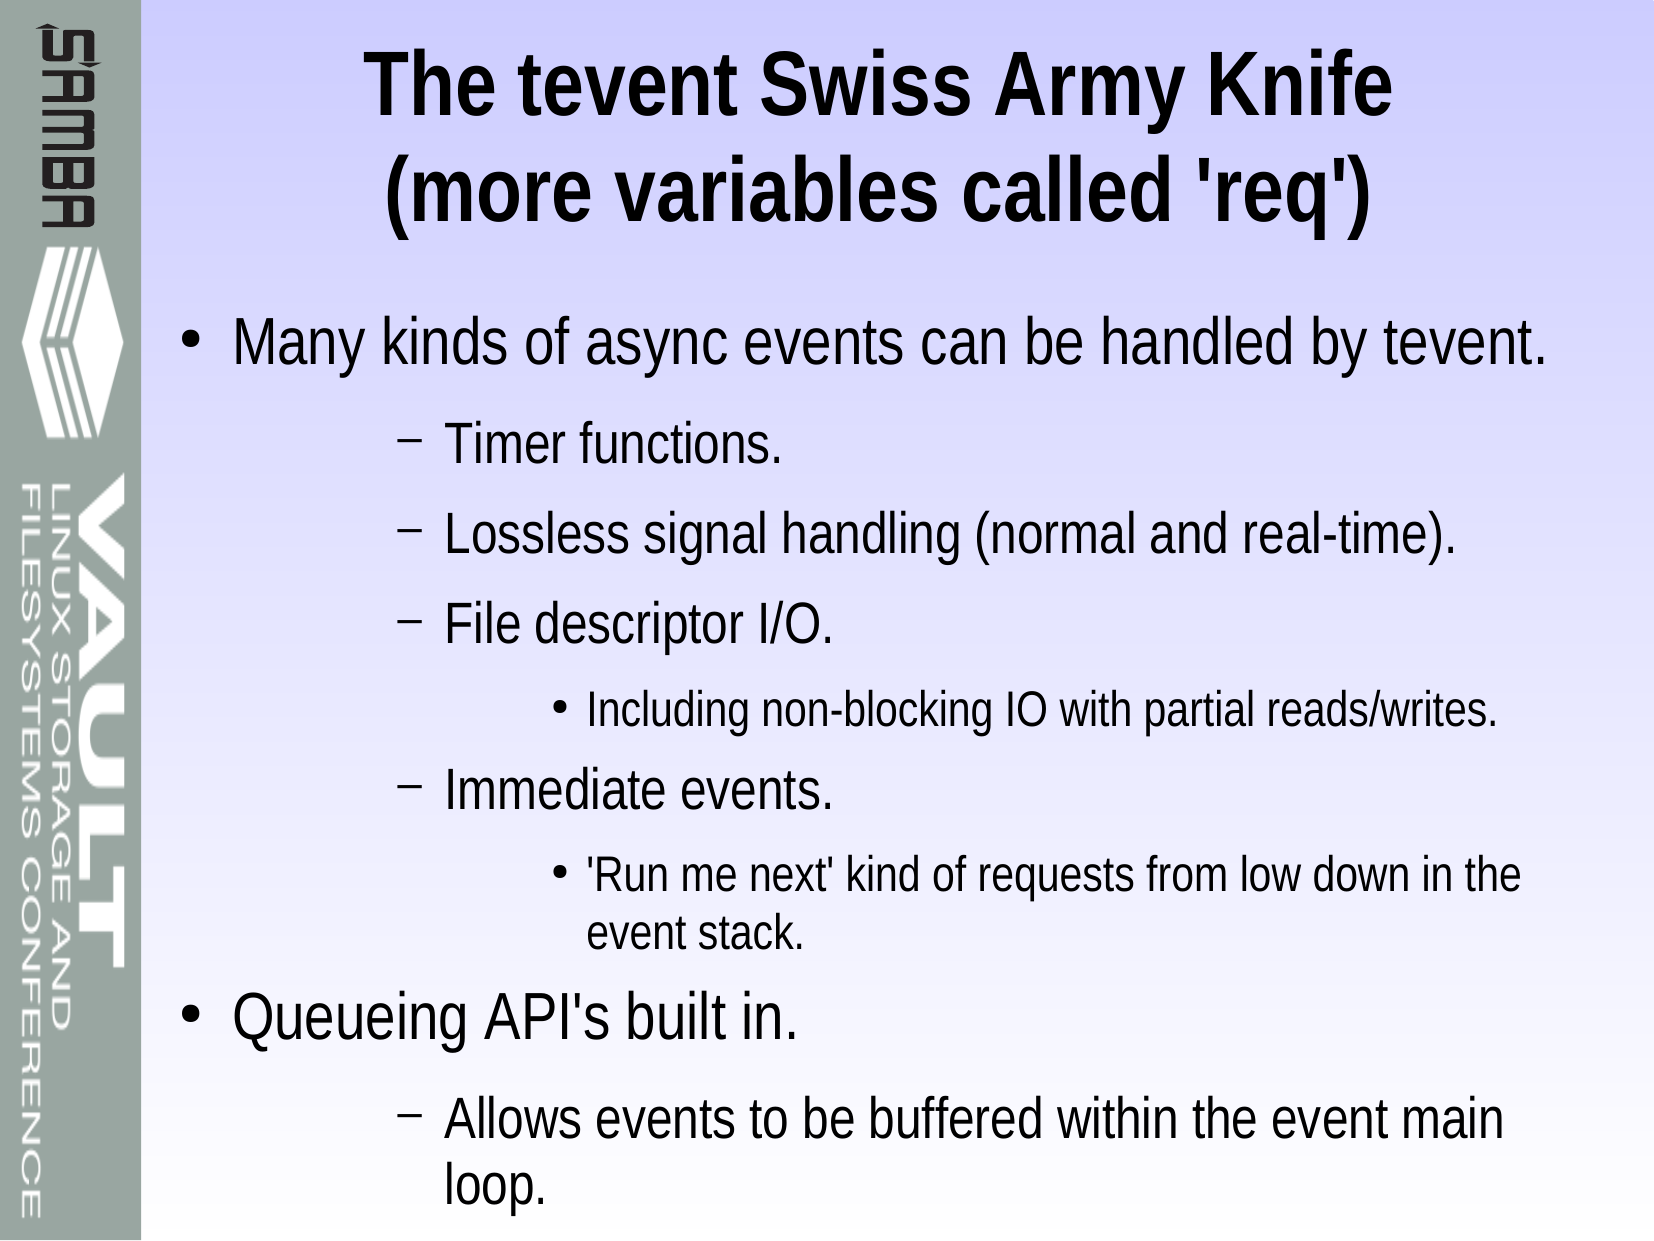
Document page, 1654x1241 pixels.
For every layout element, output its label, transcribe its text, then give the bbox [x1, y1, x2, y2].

picture [0, 241, 145, 1225]
title The tevent Swiss Army Knife (more variables called 'req') [173, 29, 1586, 241]
list Many kinds of async events can be handled by tevent. Timer functions. Lossless signal handling (normal and real-time). File descriptor I/O. Including non-blocking IO with partial reads/writes. Immediate events. 'Run me next' kind of requests from low down in the event stack. Queueing API's built in. Allows events to be buffered within the event main loop. [161, 1211, 1574, 1221]
text_box [161, 302, 1574, 1211]
